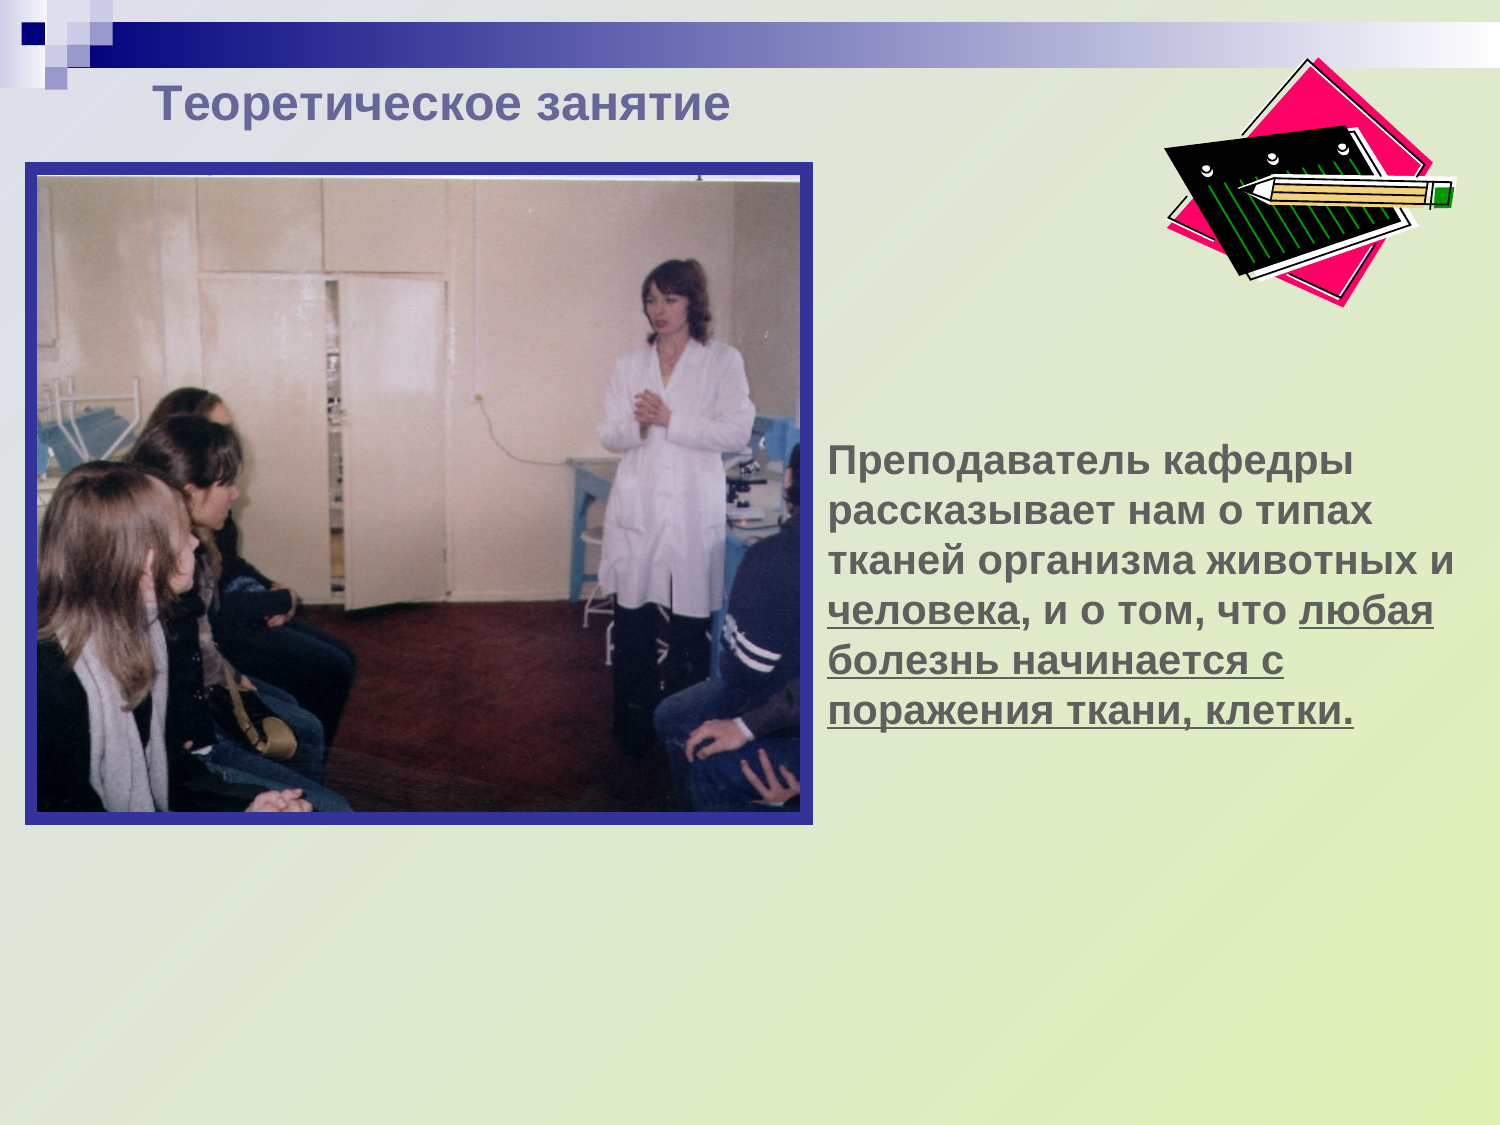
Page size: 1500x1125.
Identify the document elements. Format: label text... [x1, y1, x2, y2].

text_box Преподаватель кафедры рассказывает нам о типах тканей организма животных и человека, и о том, что любая болезнь начинается с поражения ткани, клетки. [813, 424, 1500, 741]
picture [1125, 17, 1470, 361]
picture [37, 174, 801, 813]
text_box Теоретическое занятие [137, 62, 747, 138]
